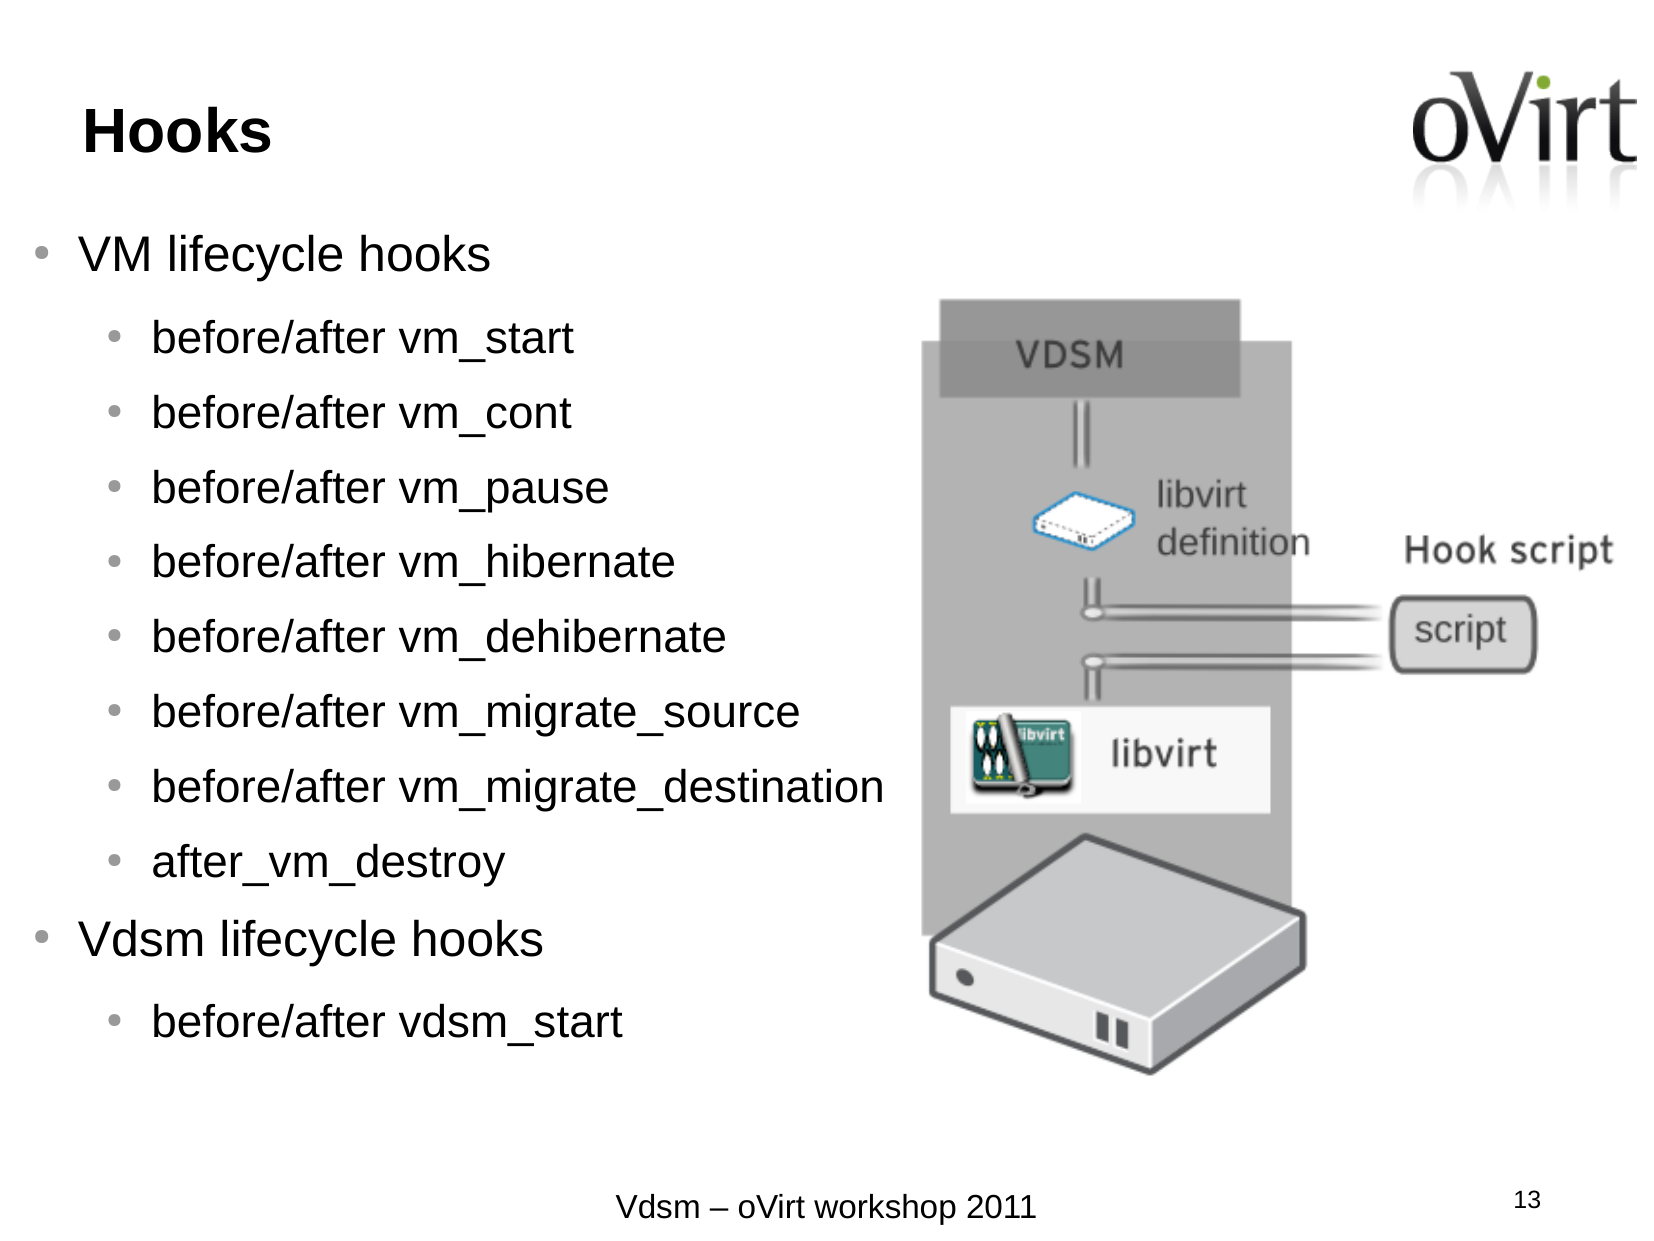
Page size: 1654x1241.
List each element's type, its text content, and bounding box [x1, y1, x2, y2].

picture [868, 244, 1654, 1091]
picture [1413, 63, 1637, 212]
list VM lifecycle hooks before/after vm_start before/after vm_cont before/after vm_pause before/after vm_hibernate before/after vm_dehibernate before/after vm_migrate_source before/after vm_migrate_destination after_vm_destroy Vdsm lifecycle hooks before/after vdsm_start [17, 226, 1506, 1048]
title Hooks [82, 45, 1303, 218]
